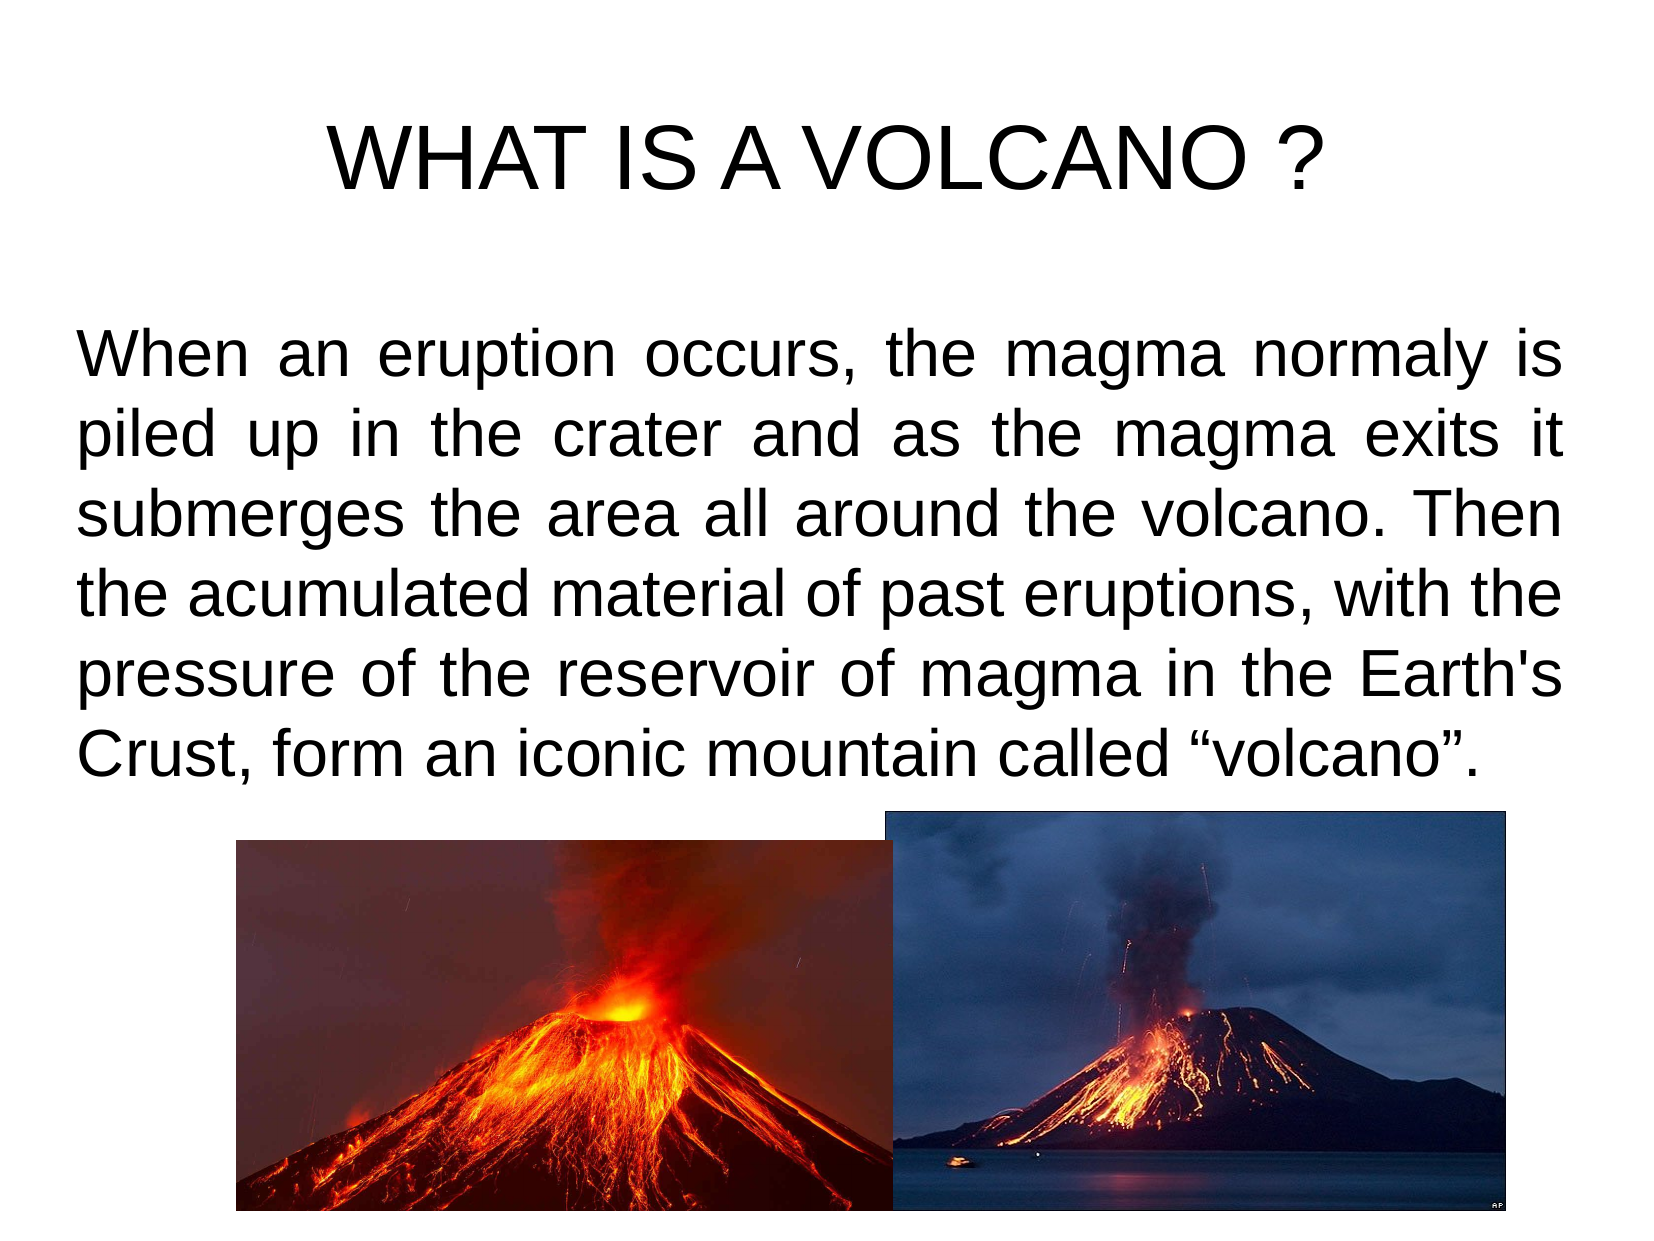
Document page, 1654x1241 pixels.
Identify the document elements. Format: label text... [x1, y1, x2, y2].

subtitle When an eruption occurs, the magma normaly is piled up in the crater and as the magma exits it submerges the area all around the volcano. Then the acumulated material of past eruptions, with the pressure of the reservoir of magma in the Earth's Crust, form an iconic mountain called “volcano”. [76, 147, 1565, 952]
title WHAT IS A VOLCANO ? [82, 56, 1571, 250]
picture [236, 811, 1506, 1211]
